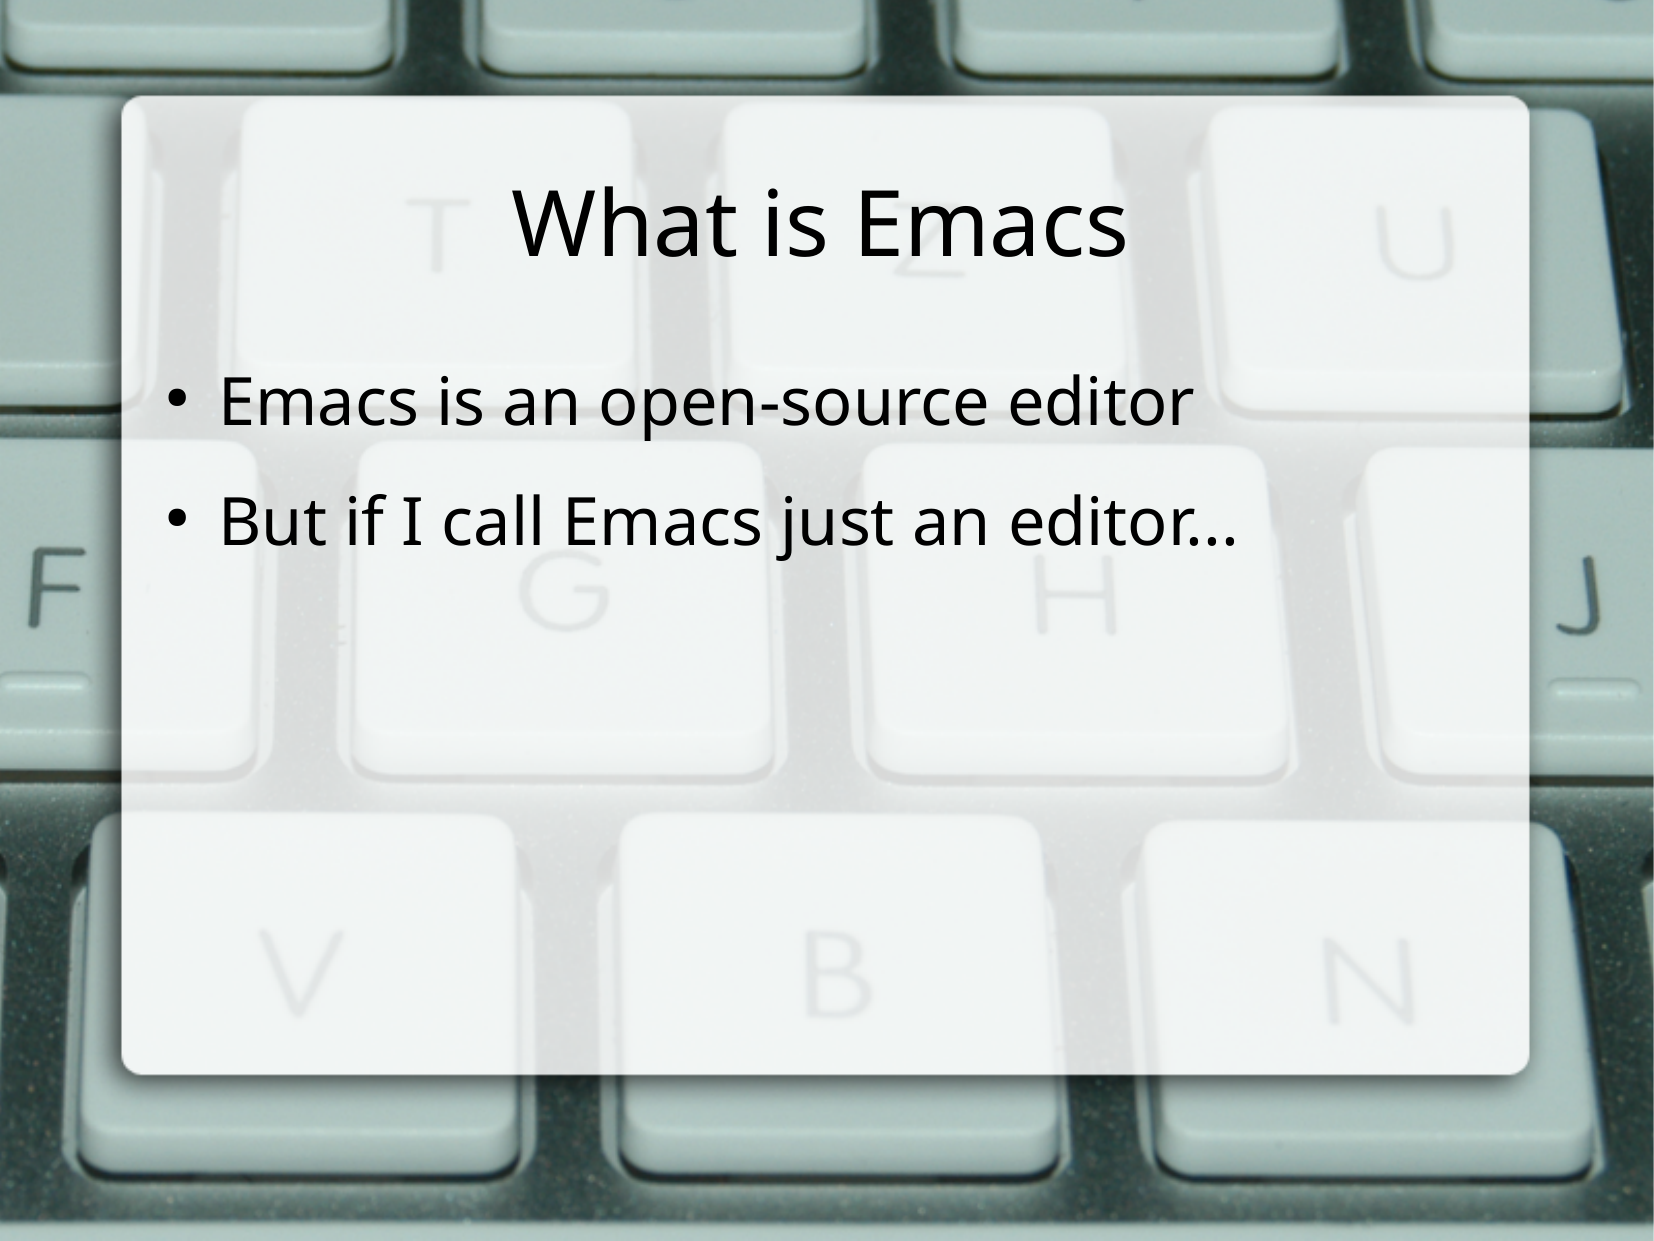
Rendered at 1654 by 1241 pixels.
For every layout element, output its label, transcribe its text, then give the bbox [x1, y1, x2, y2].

title What is Emacs [135, 117, 1506, 325]
picture [0, 0, 1654, 1241]
list Emacs is an open-source editor But if I call Emacs just an editor... [147, 354, 1506, 1074]
